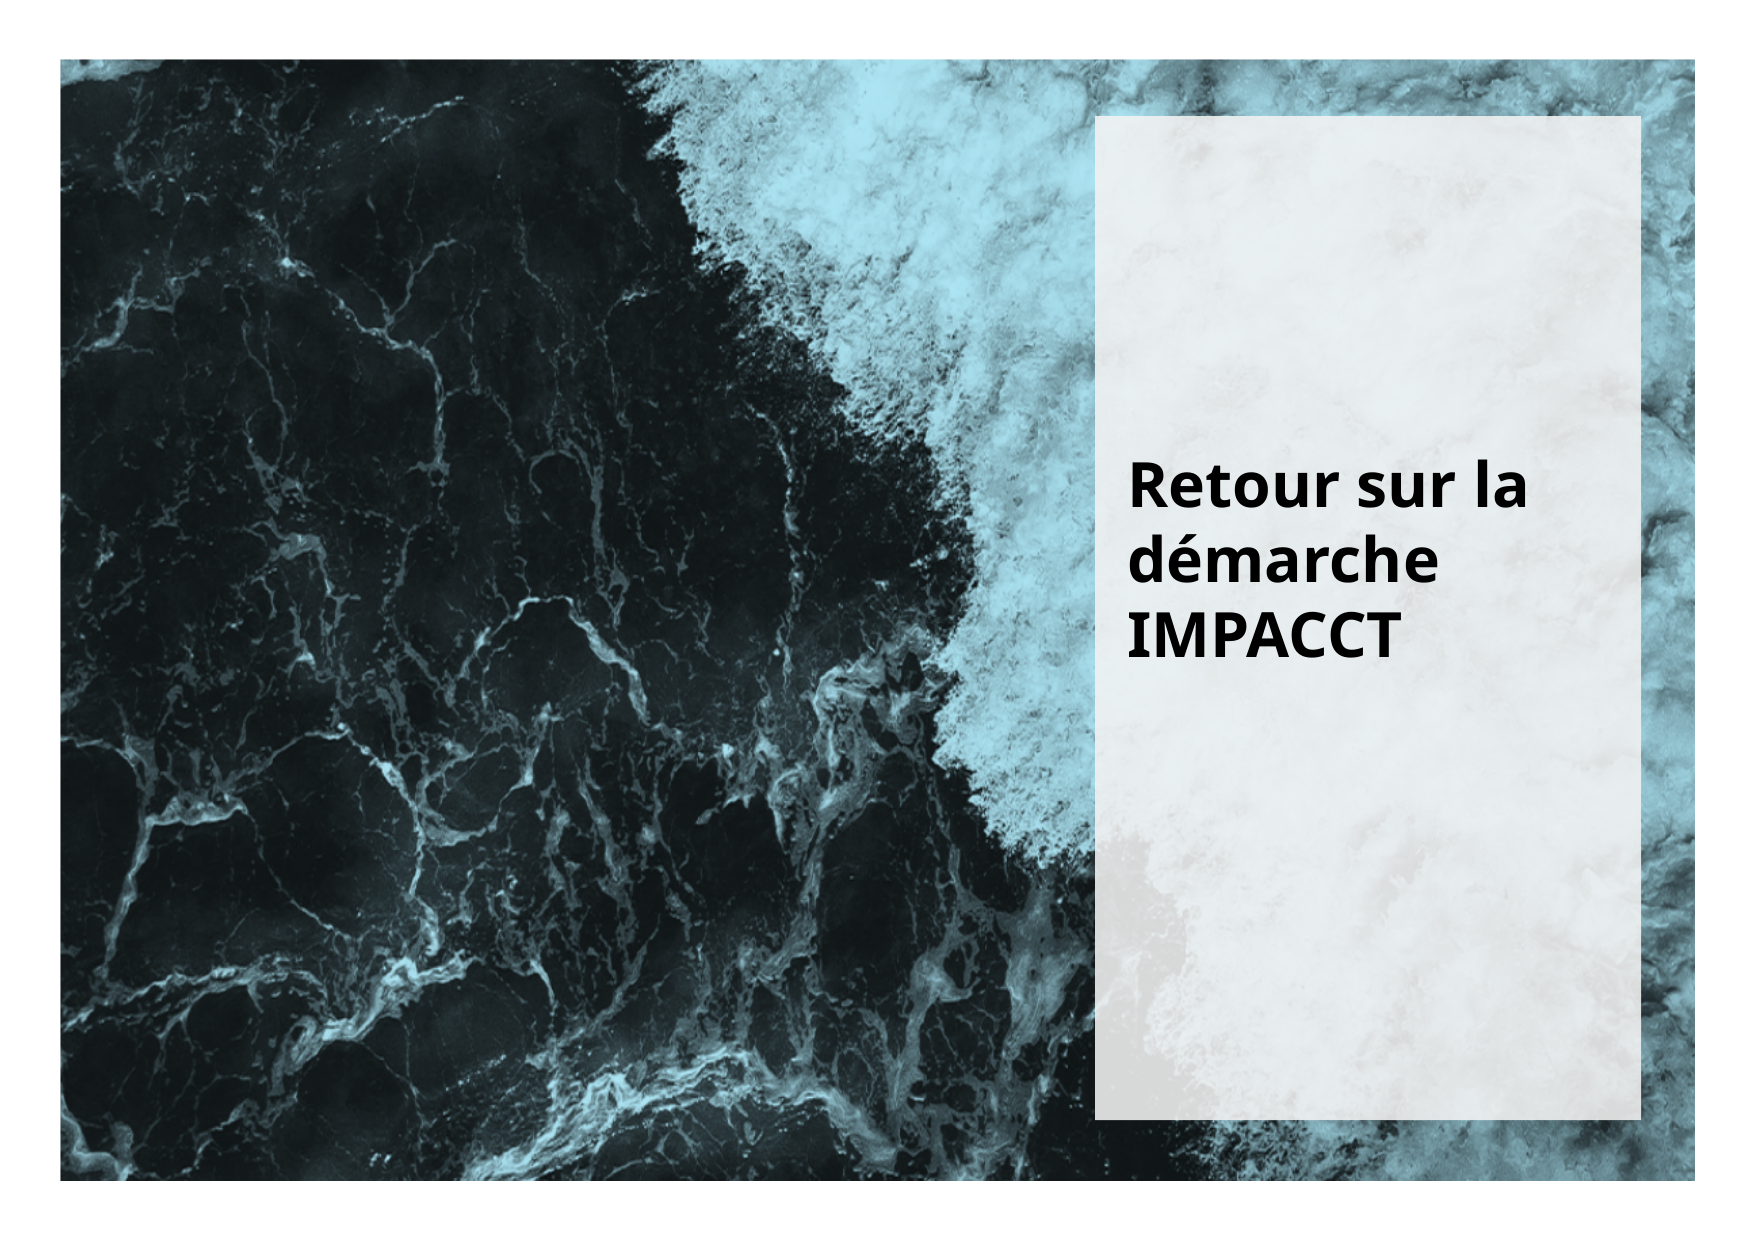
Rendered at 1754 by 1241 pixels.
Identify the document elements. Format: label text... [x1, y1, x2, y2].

picture [59, 58, 1695, 1181]
text_box [1095, 116, 1641, 1120]
text_box Retour sur la démarche IMPACCT [1112, 438, 1624, 680]
